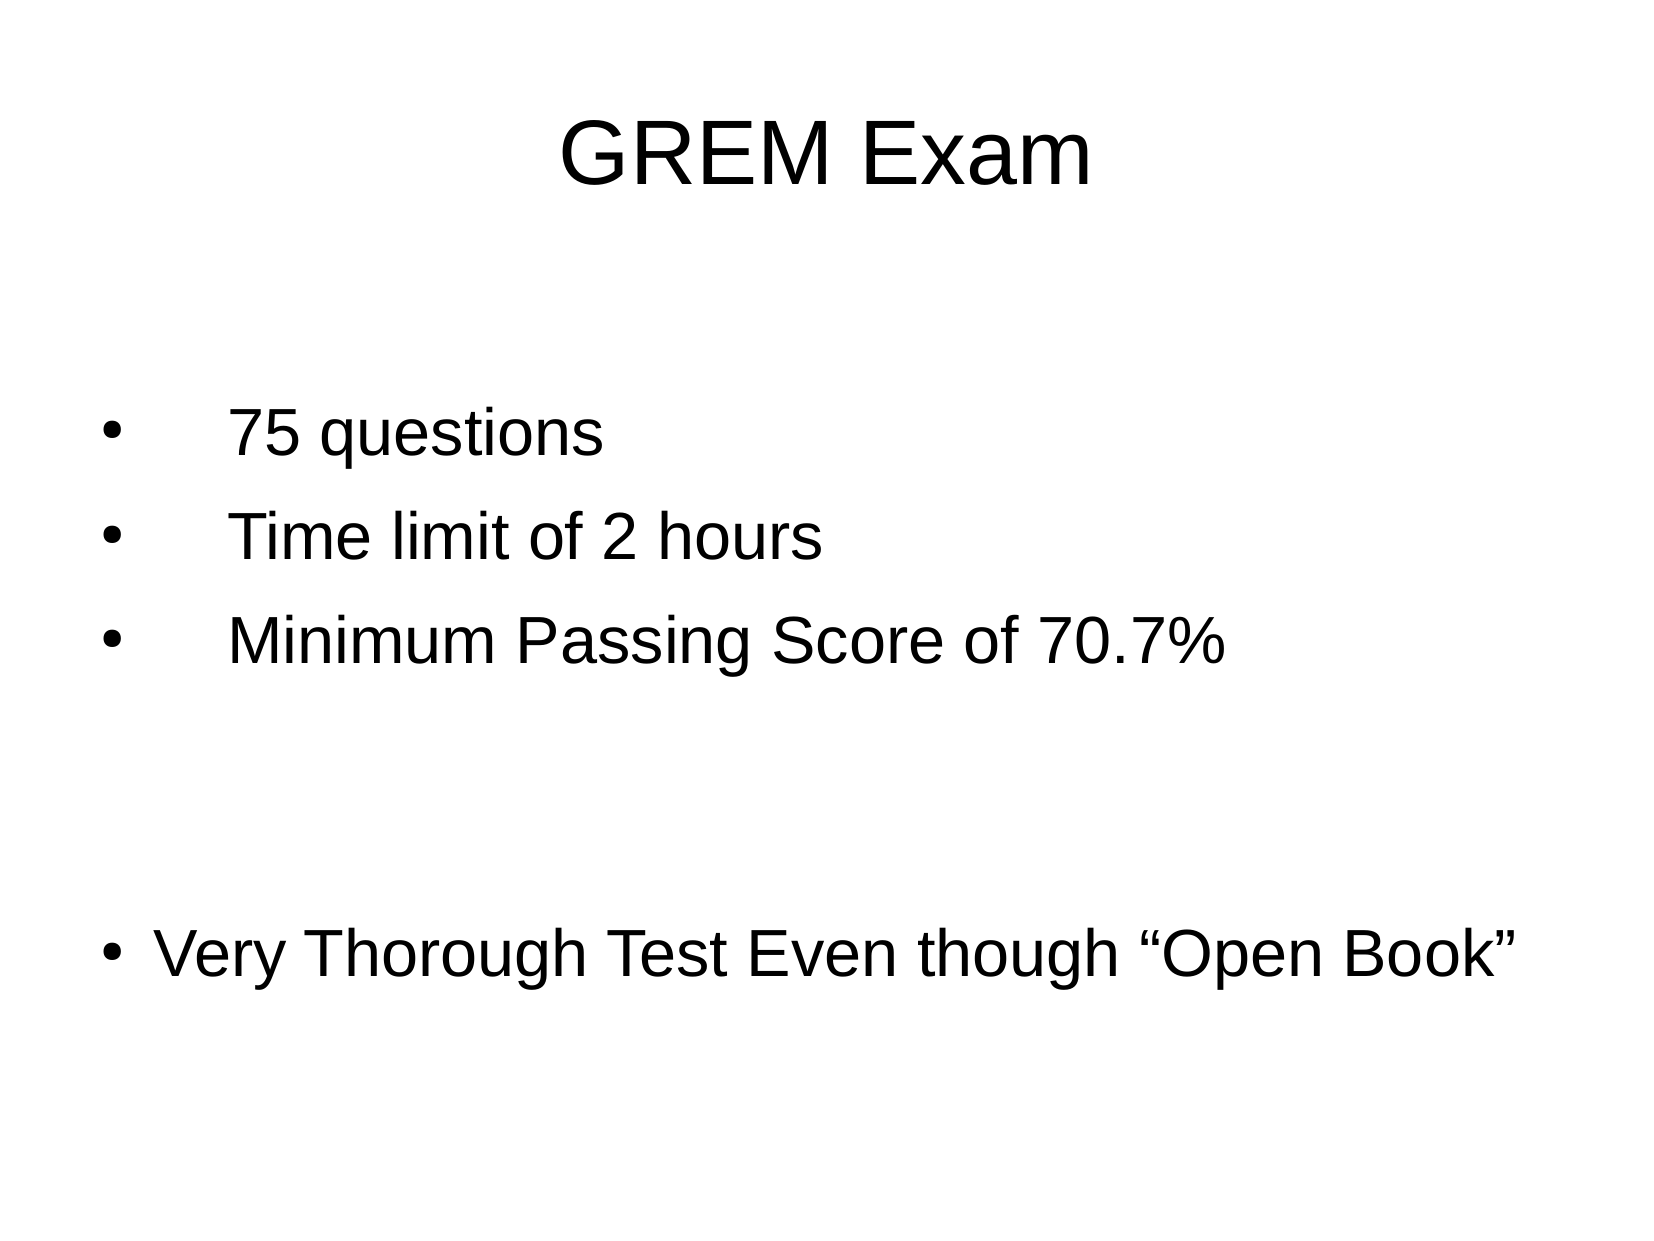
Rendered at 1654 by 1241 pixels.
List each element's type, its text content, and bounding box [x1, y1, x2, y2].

list 75 questions Time limit of 2 hours Minimum Passing Score of 70.7% Very Thorough Test Even though “Open Book” [82, 290, 1538, 1010]
title GREM Exam [82, 49, 1571, 257]
